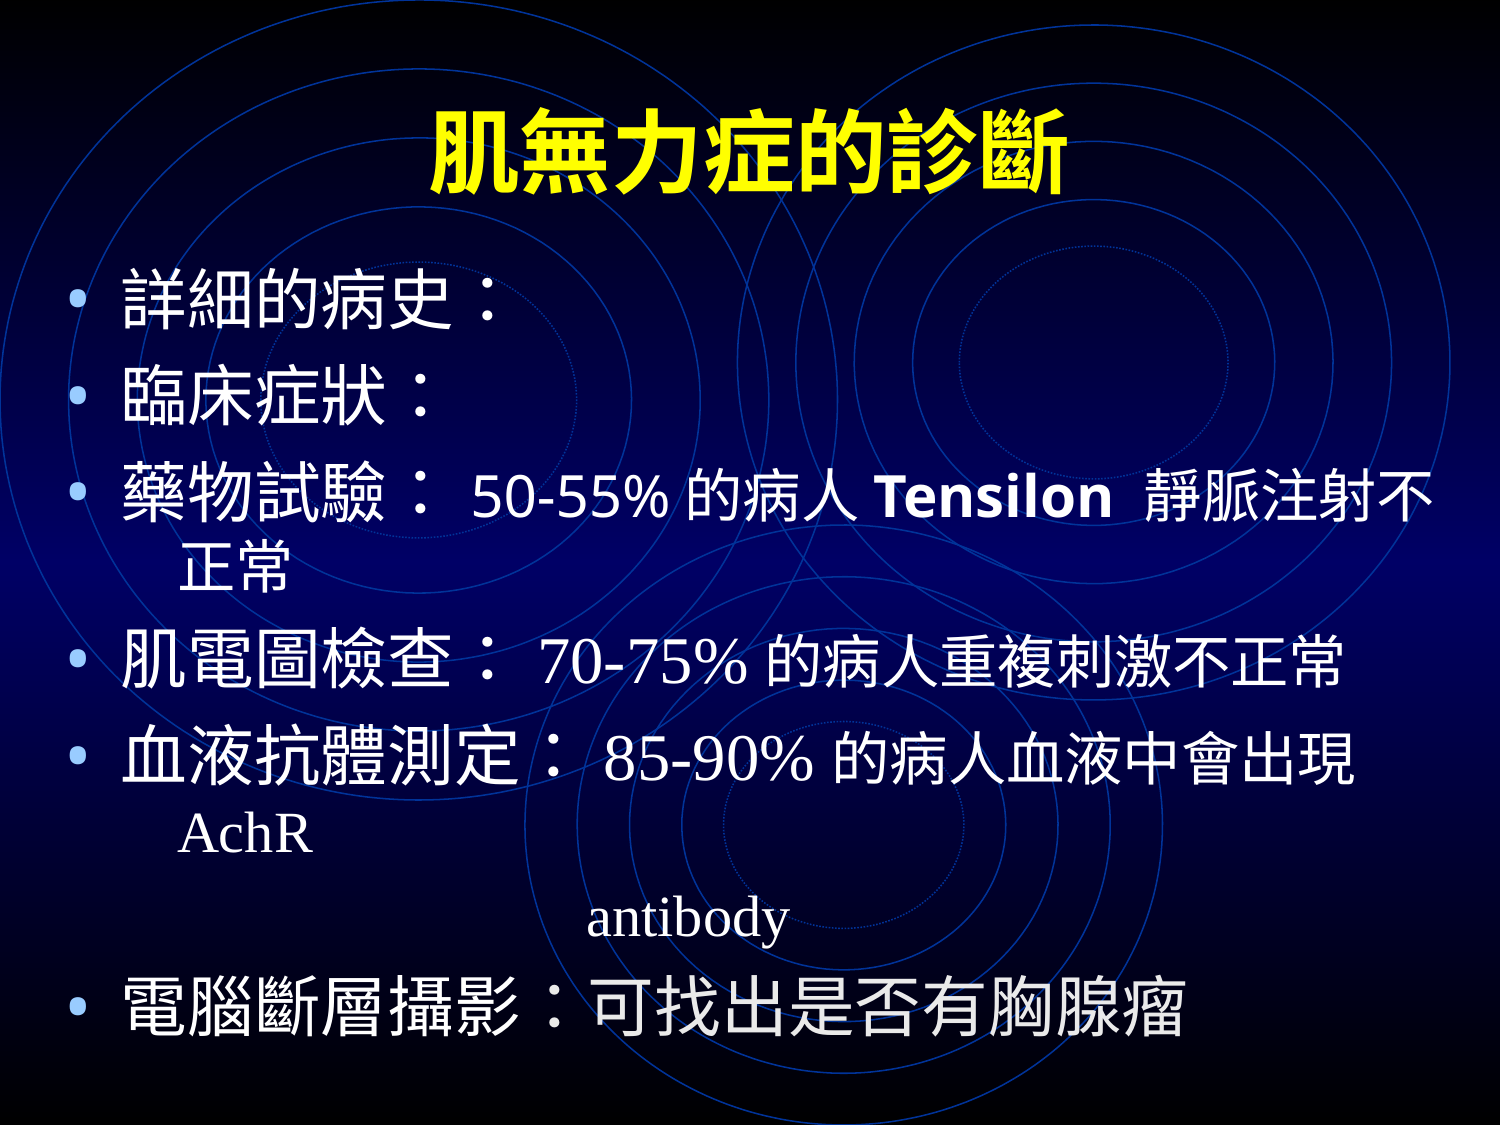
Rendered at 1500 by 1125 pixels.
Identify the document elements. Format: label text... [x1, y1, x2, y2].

text_box 肌無力症的診斷 [112, 50, 1387, 250]
text_box 詳細的病史： 臨床症狀： 藥物試驗：50-55%的病人Tensilon 靜脈注射不正常 肌電圖檢查：70-75%的病人重複刺激不正常 血液抗體測定：85-90%的病人血液中會出現AchR antibody 電腦斷層攝影：可找出是否有胸腺瘤 [49, 250, 1499, 1062]
